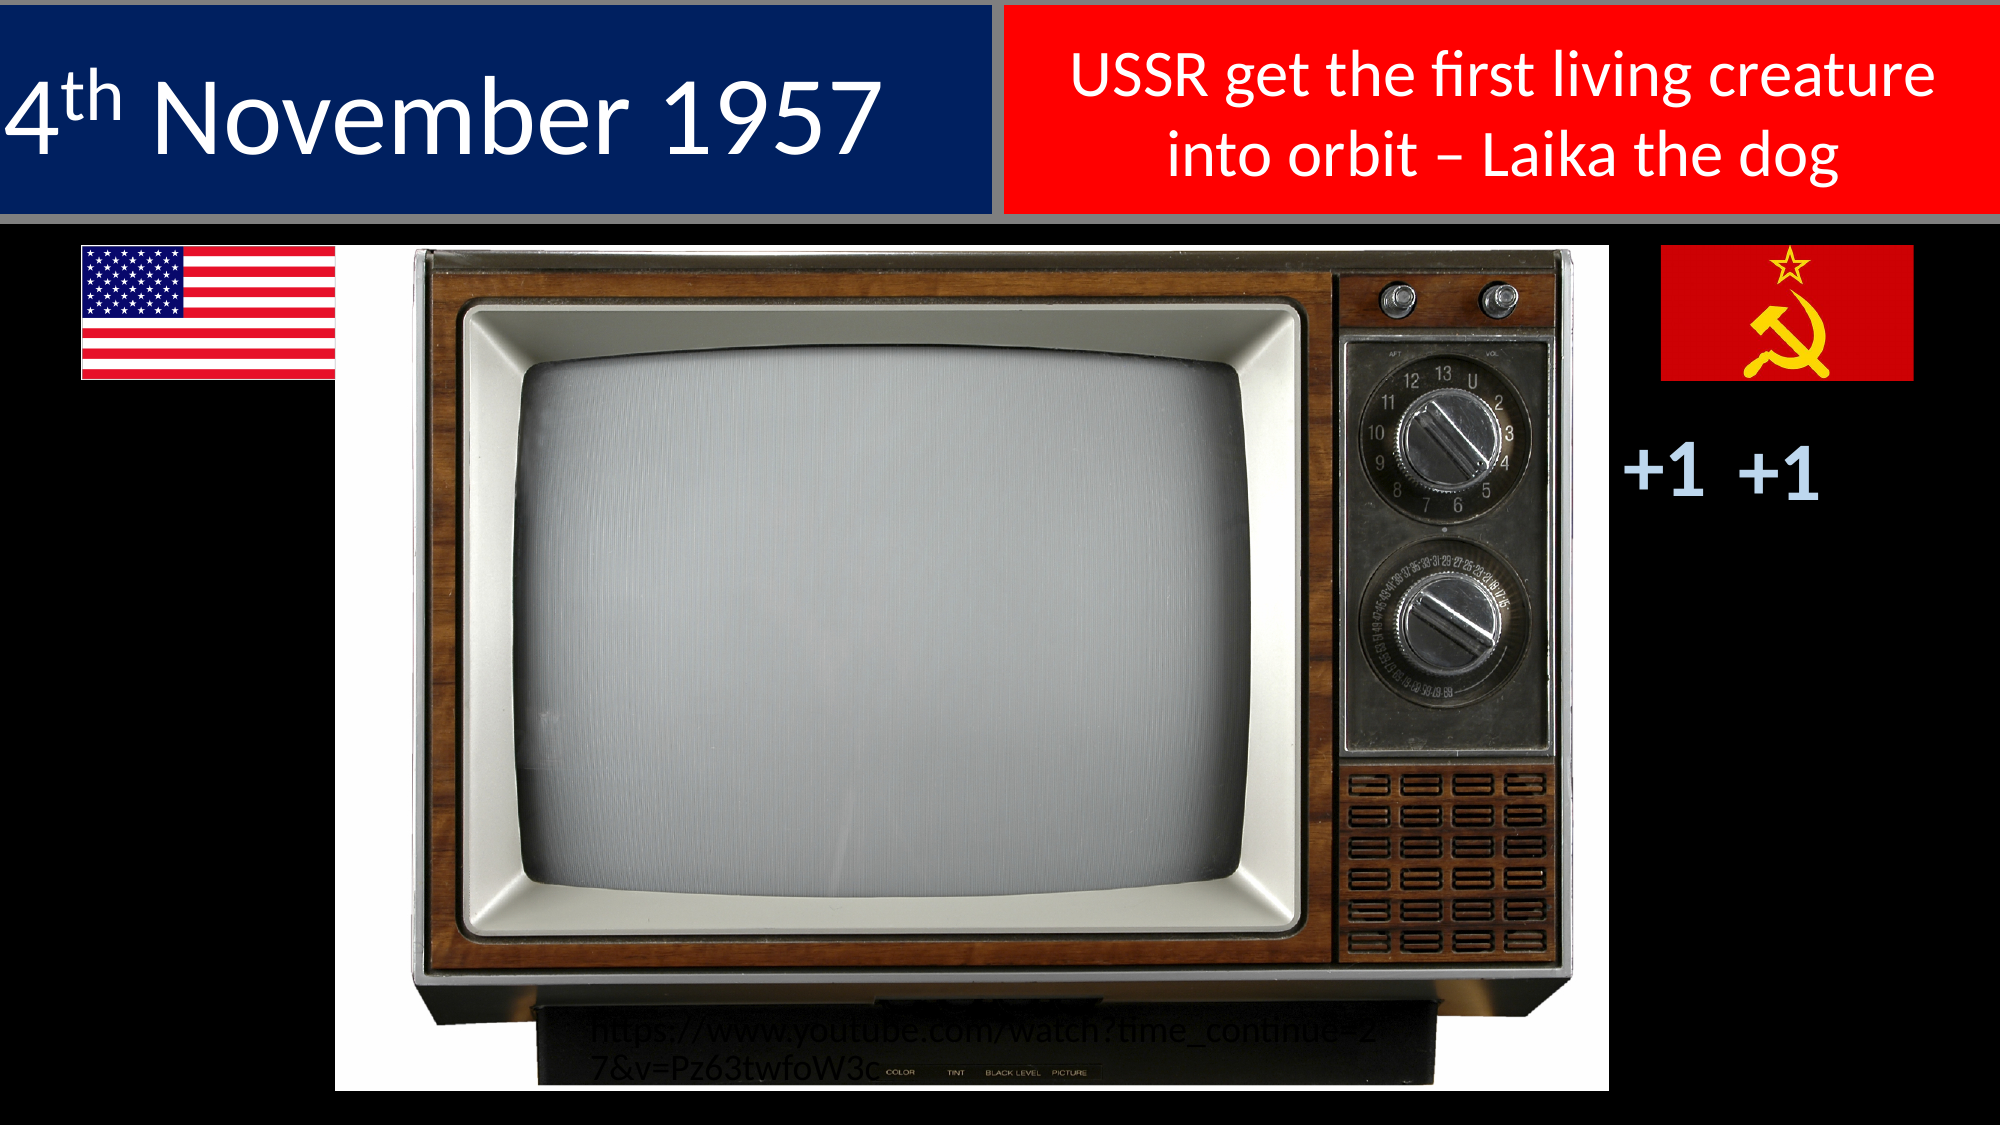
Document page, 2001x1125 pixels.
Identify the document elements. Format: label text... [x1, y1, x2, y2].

text_box +1 [1723, 409, 1838, 526]
picture [81, 245, 1609, 1091]
text_box +1 [1608, 405, 1724, 523]
picture [1660, 245, 1914, 381]
text_box USSR get the first living creature into orbit – Laika the dog [999, 0, 2000, 219]
text_box 4th November 1957 [0, 0, 997, 219]
text_box https://www.youtube.com/watch?time_continue=27&v=Pz63twfoW3c [575, 998, 1401, 1103]
